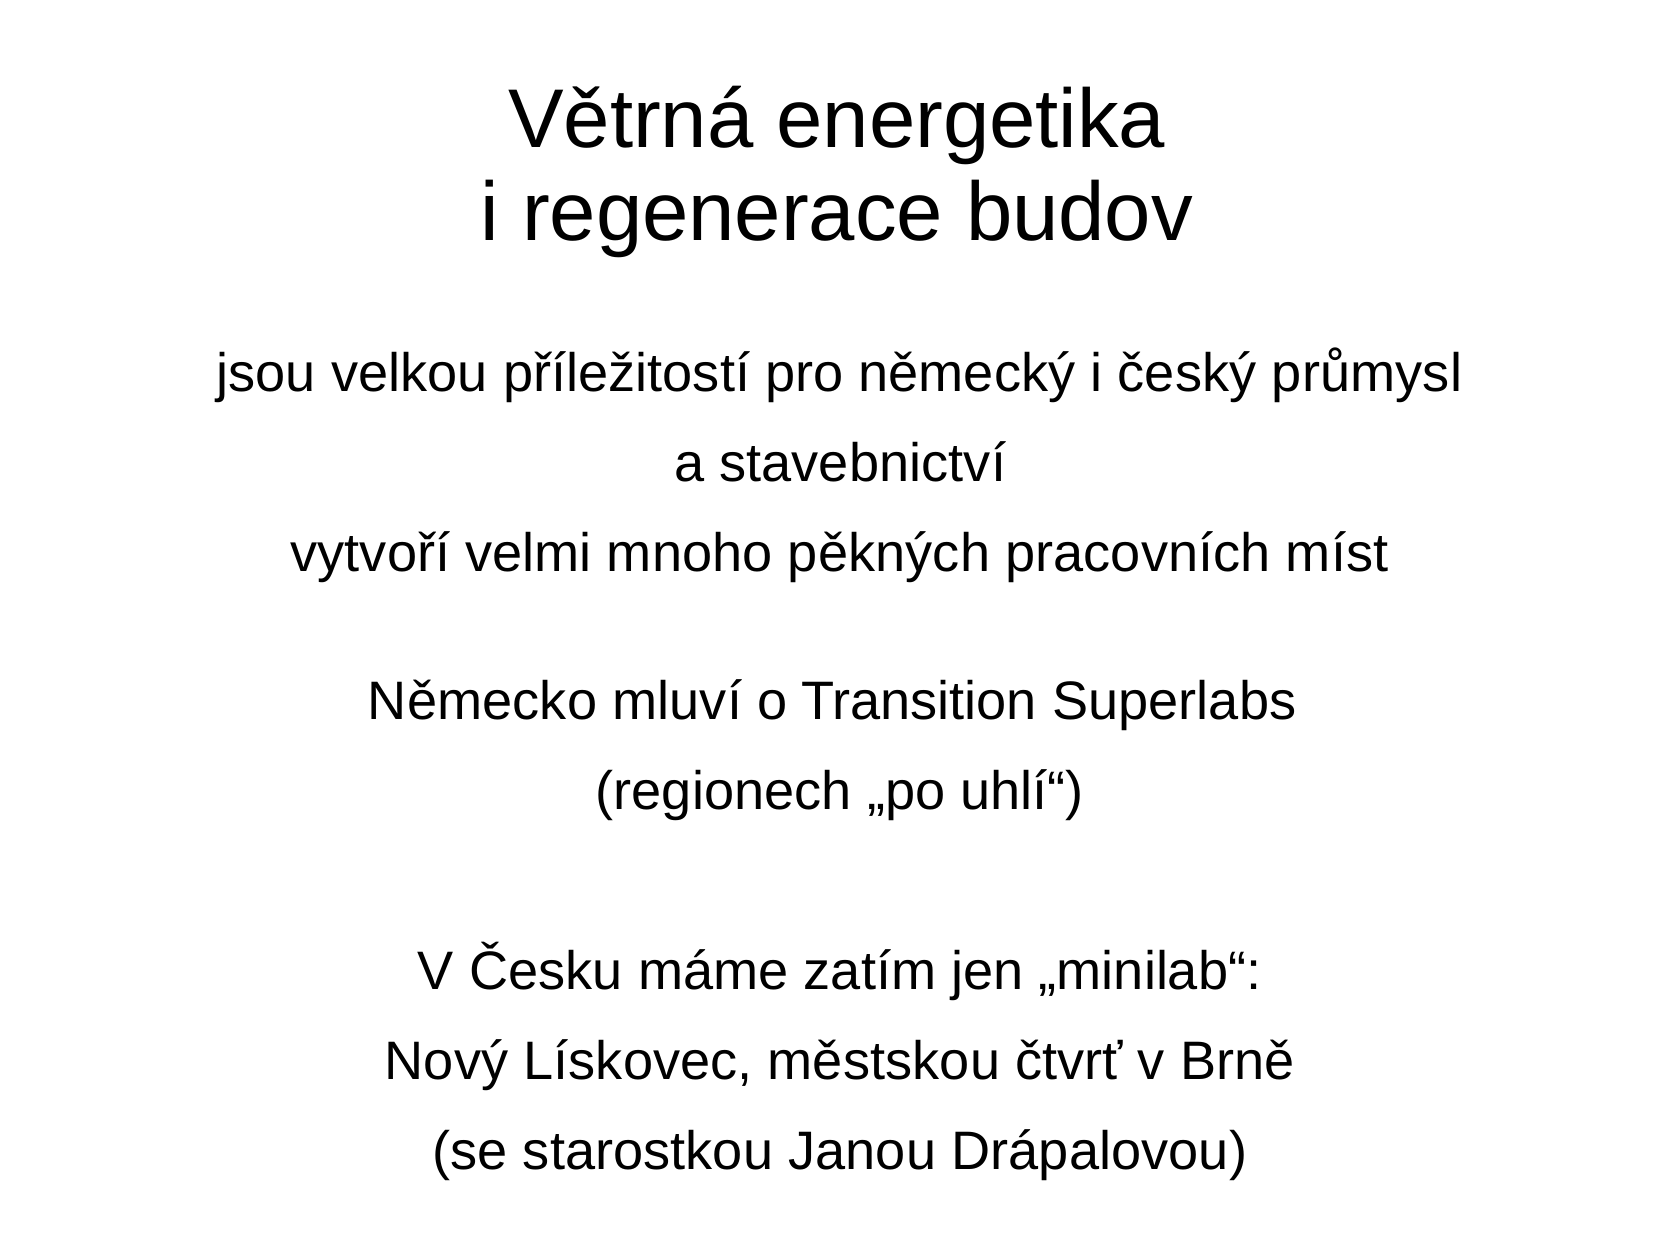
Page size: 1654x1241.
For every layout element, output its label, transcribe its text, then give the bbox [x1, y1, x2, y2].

title Větrná energetika i regenerace budov [162, 47, 1512, 283]
list jsou velkou příležitostí pro německý i český průmysl a stavebnictví vytvoří velmi mnoho pěkných pracovních míst Německo mluví o Transition Superlabs (regionech „po uhlí“) V Česku máme zatím jen „minilab“: Nový Lískovec, městskou čtvrť v Brně (se starostkou Janou Drápalovou) [165, 342, 1516, 1182]
